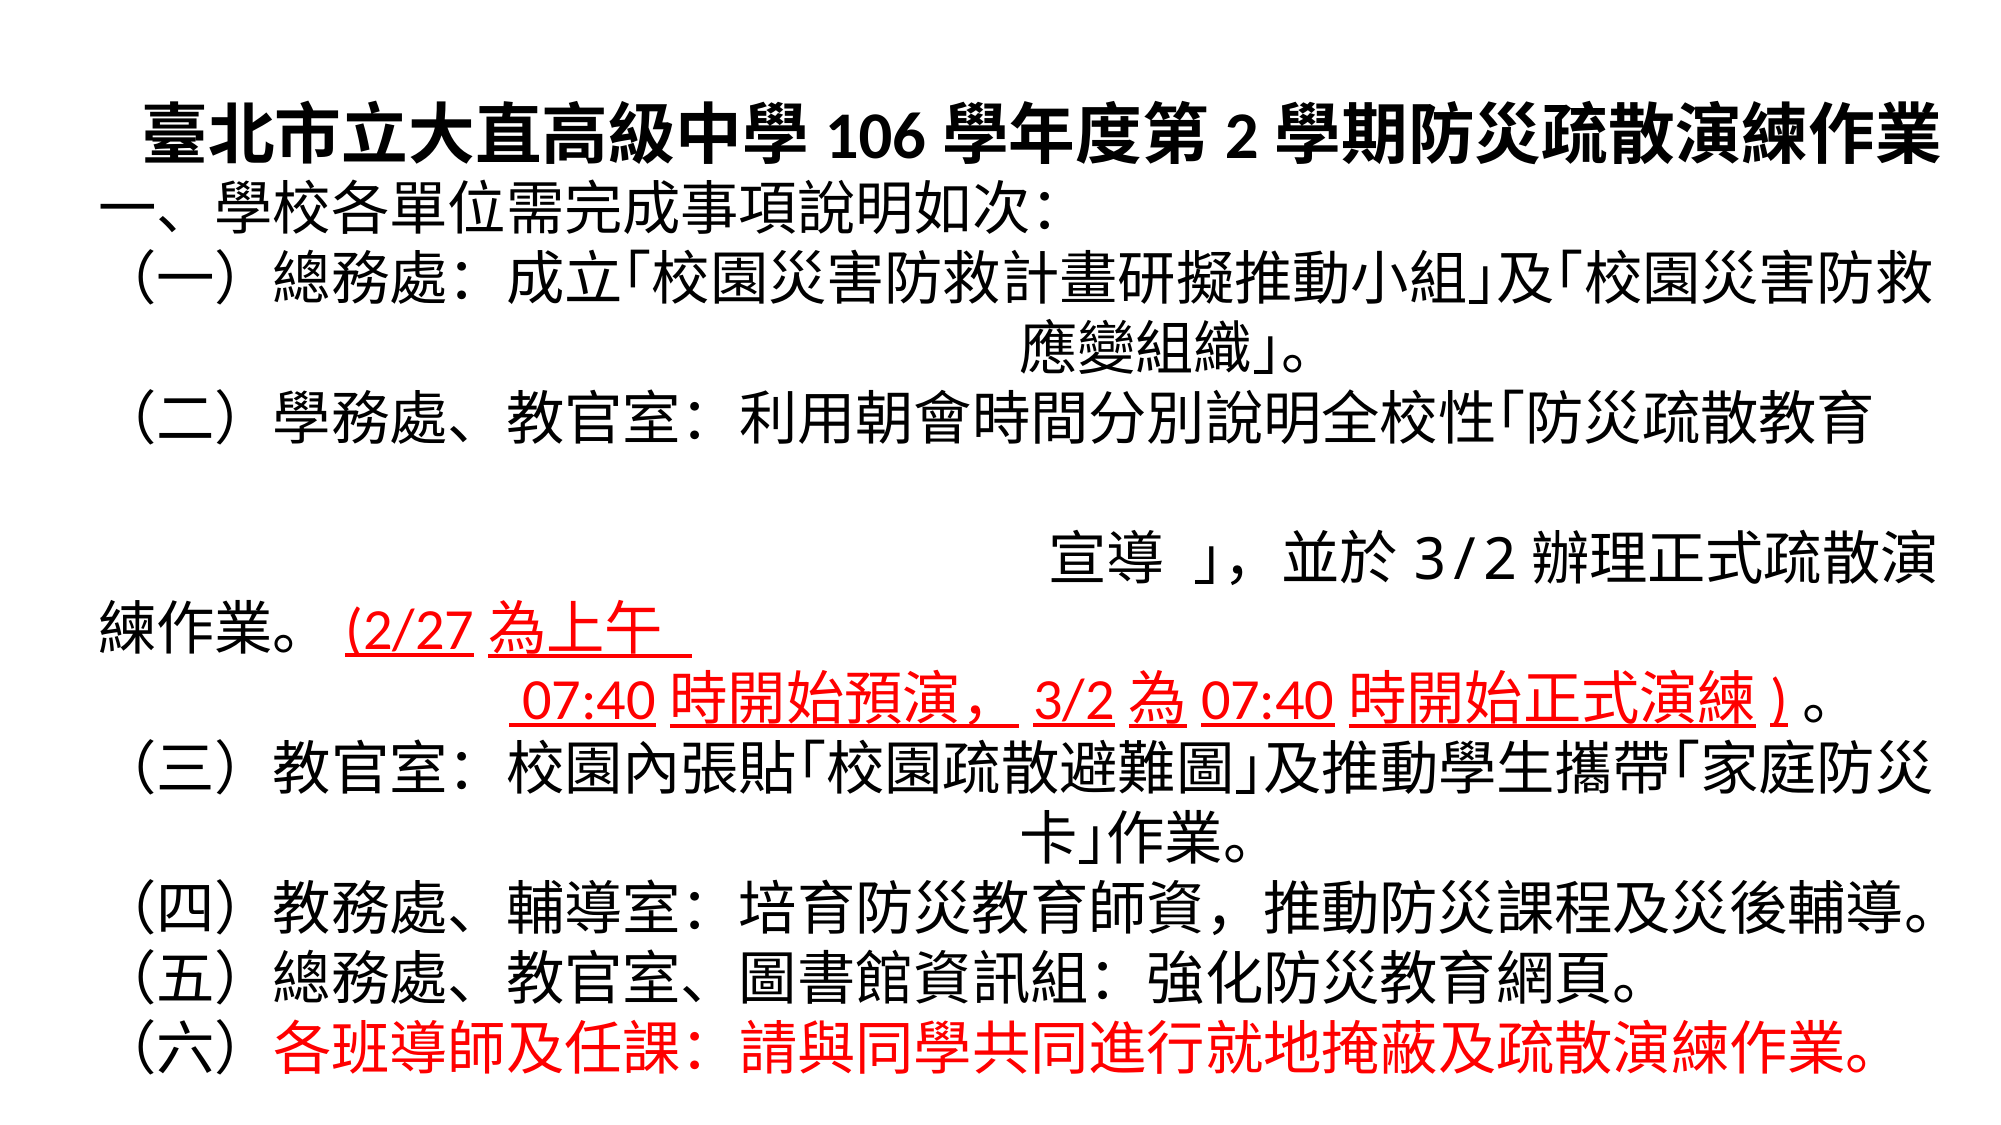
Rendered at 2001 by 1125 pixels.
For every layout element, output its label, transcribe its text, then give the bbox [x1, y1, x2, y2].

text_box 臺北市立大直高級中學106學年度第2學期防災疏散演練作業 一、學校各單位需完成事項說明如次： （一）總務處：成立｢校園災害防救計畫研擬推動小組｣及｢校園災害防救 應變組織｣。 （二）學務處、教官室：利用朝會時間分別說明全校性｢防災疏散教育 宣導 ｣，並於3/2辦理正式疏散演練作業。(2/27為上午 07:40時開始預演，3/2為07:40時開始正式演練)。 （三）教官室：校園內張貼｢校園疏散避難圖｣及推動學生攜帶｢家庭防災 卡｣作業。 （四）教務處、輔導室：培育防災教育師資，推動防災課程及災後輔導。 （五）總務處、教官室、圖書館資訊組：強化防災教育網頁。 （六）各班導師及任課：請與同學共同進行就地掩蔽及疏散演練作業。 [83, 84, 2000, 1125]
